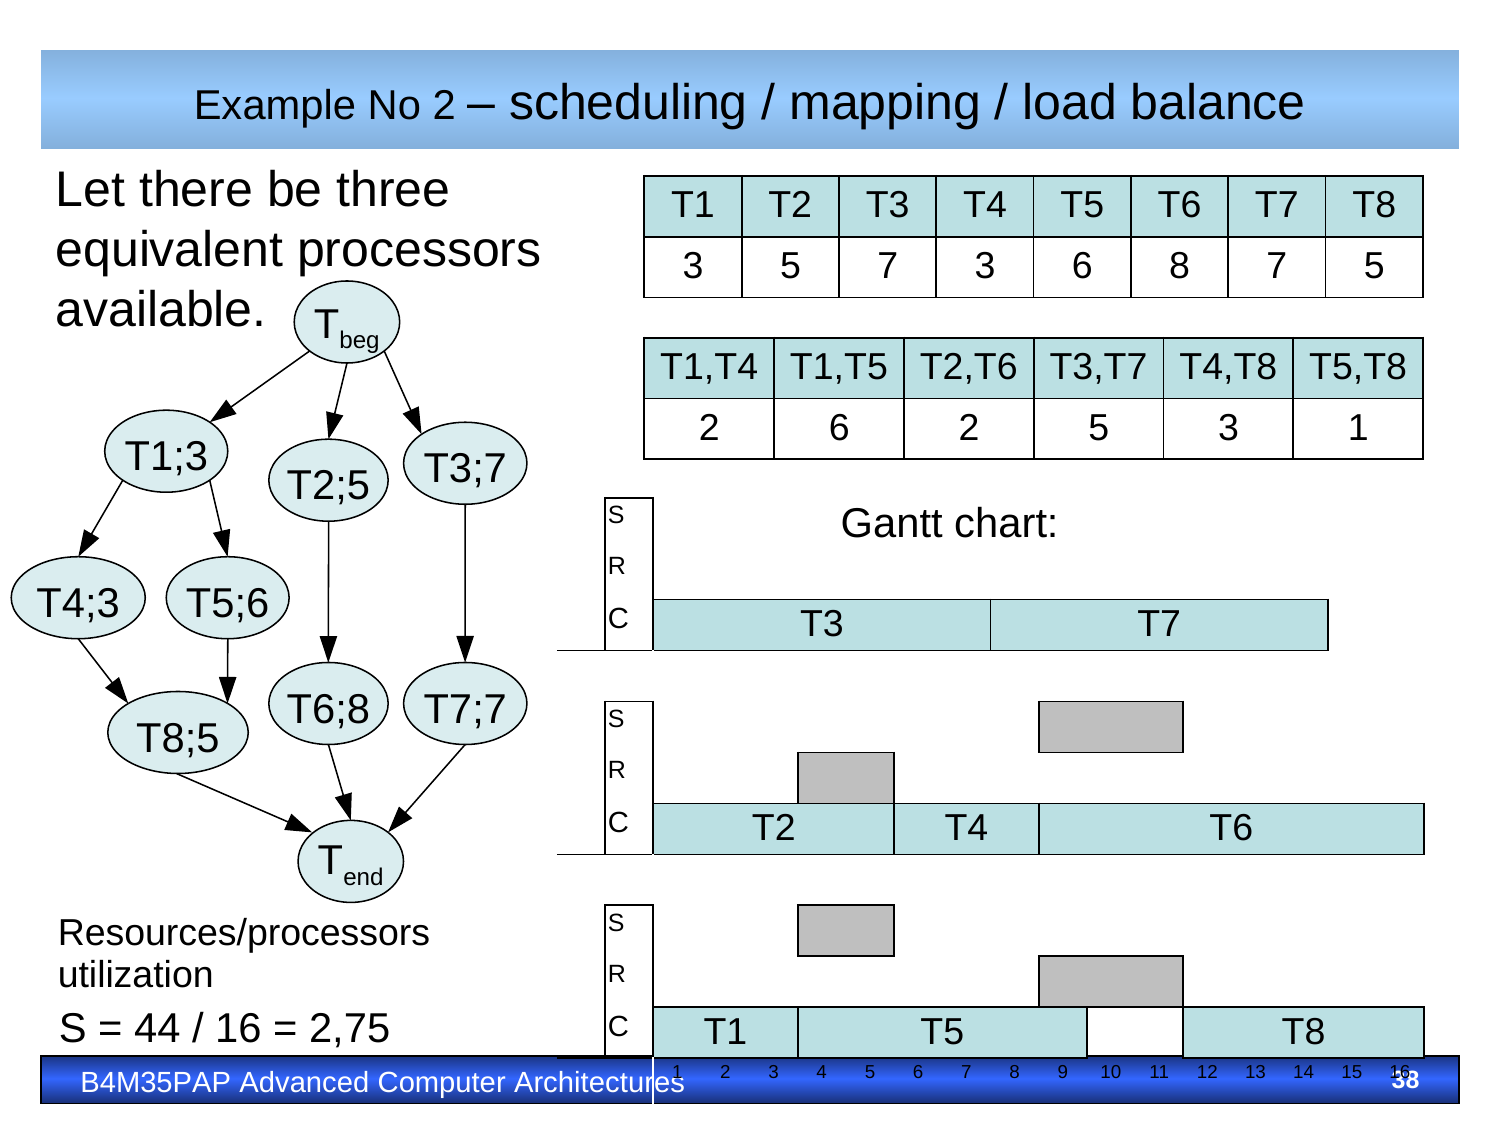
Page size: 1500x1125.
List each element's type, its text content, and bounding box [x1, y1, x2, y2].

text_box S = 44 / 16 = 2,75 [44, 1004, 406, 1058]
table_header [557, 498, 604, 650]
table_cell [1231, 651, 1280, 702]
table_cell [1376, 956, 1424, 1006]
table_cell [750, 549, 798, 599]
table_cell T7 [991, 600, 1327, 650]
table_header T8 [1326, 177, 1422, 236]
table_cell S [606, 906, 652, 956]
table_header [1328, 498, 1376, 549]
table_cell [701, 702, 750, 752]
table_cell 5 [1326, 238, 1422, 297]
table_header T4,T8 [1164, 339, 1292, 398]
table_cell [798, 549, 846, 599]
table_header [701, 498, 750, 549]
table_cell [895, 905, 942, 956]
table_cell [1135, 1008, 1182, 1058]
table_cell 5 [1035, 399, 1163, 458]
table_cell [1087, 549, 1135, 599]
table_cell [1183, 752, 1231, 803]
table_cell [654, 549, 701, 599]
table_cell [1231, 905, 1280, 956]
table_header S [606, 499, 652, 549]
table_header T2,T6 [905, 339, 1033, 398]
table_cell [1184, 702, 1231, 752]
table_cell 1 [654, 1059, 701, 1109]
table_cell [1280, 702, 1328, 752]
table_cell [557, 905, 604, 1057]
table_header [1074, 498, 1087, 549]
table_cell [701, 905, 750, 956]
table_cell [1183, 549, 1231, 599]
table_cell [750, 651, 798, 702]
table_cell [894, 855, 942, 905]
table_header T4 [937, 177, 1033, 236]
table_header T1,T4 [645, 339, 773, 398]
table_cell 12 [1183, 1059, 1231, 1109]
table_cell T1 [654, 1008, 797, 1057]
table_cell [701, 549, 750, 599]
table_cell [942, 702, 990, 752]
table_cell 13 [1231, 1059, 1280, 1109]
table_cell [1376, 905, 1424, 956]
table_cell 6 [775, 399, 903, 458]
table_cell 1 [1294, 399, 1422, 458]
table_cell [1376, 752, 1424, 803]
table_cell [990, 855, 1039, 905]
table_cell [654, 956, 701, 1006]
table_cell [1328, 549, 1376, 600]
table_cell [1087, 905, 1135, 955]
table_cell [605, 855, 652, 904]
table_cell [1183, 855, 1231, 905]
table_header T5 [1034, 177, 1130, 236]
table_cell 2 [645, 399, 773, 458]
text_box T5;6 [166, 556, 290, 639]
table_cell [1231, 549, 1280, 599]
table_cell [1135, 549, 1183, 599]
table_cell [1184, 956, 1231, 1006]
text_box T7;7 [403, 662, 527, 745]
table_cell [605, 651, 652, 701]
table_cell [1039, 651, 1087, 701]
text_box T6;8 [268, 662, 389, 745]
table_cell [1328, 905, 1376, 956]
table_cell [1183, 651, 1231, 702]
table_cell [1376, 651, 1424, 702]
table_cell [990, 956, 1038, 1006]
table_cell [654, 855, 701, 905]
table_cell T8 [1184, 1008, 1423, 1057]
table_cell [798, 957, 846, 1006]
table_cell 4 [798, 1059, 846, 1109]
table_cell [1328, 855, 1376, 905]
table_cell [1280, 651, 1328, 702]
table_cell [1231, 702, 1280, 752]
table_cell [942, 752, 990, 803]
table_cell 10 [1087, 1058, 1135, 1109]
table_cell [750, 855, 798, 905]
table_cell [942, 651, 990, 702]
table_cell [894, 956, 942, 1006]
text_box T2;5 [268, 439, 389, 522]
table_cell [654, 905, 701, 956]
table_cell [750, 905, 797, 956]
table_cell [701, 752, 750, 803]
text_box Gantt chart: [825, 488, 1074, 554]
table_cell 7 [1229, 238, 1325, 297]
table_cell [846, 855, 894, 904]
table_cell T2 [654, 804, 893, 854]
table_cell [1280, 752, 1328, 803]
table_cell [1280, 905, 1328, 956]
table_cell [799, 753, 893, 803]
table_cell [557, 1059, 605, 1109]
table_cell 8 [990, 1059, 1039, 1109]
table_cell 8 [1132, 238, 1227, 297]
list Let there be three equivalent processors available. [40, 148, 628, 344]
table_cell [1231, 855, 1280, 905]
table_cell R [606, 549, 652, 600]
table_cell [894, 702, 942, 752]
text_box [388, 744, 466, 833]
table_cell 3 [937, 238, 1033, 297]
table_cell [1039, 855, 1087, 905]
text_box [78, 638, 129, 704]
text_box T1;3 [104, 410, 228, 493]
table_cell [701, 855, 750, 905]
table_cell 3 [1164, 399, 1292, 458]
text_box [209, 480, 228, 557]
table_cell [1376, 702, 1424, 752]
table_cell [1231, 956, 1280, 1006]
table_cell T6 [1040, 804, 1423, 854]
table_cell [557, 651, 605, 702]
table_header T5,T8 [1294, 339, 1422, 398]
text_box T8;5 [107, 691, 249, 774]
table_cell [605, 1059, 652, 1109]
text_box Resources/processors utilization [43, 904, 498, 1004]
table_header [1280, 498, 1328, 549]
text_box [328, 744, 351, 821]
text_box [328, 363, 348, 440]
table_cell [942, 956, 990, 1006]
table_cell C [606, 1007, 652, 1057]
table_cell [990, 651, 1039, 702]
table_header T7 [1229, 177, 1325, 236]
table_cell 7 [840, 238, 935, 297]
table_cell [1329, 600, 1376, 651]
table_cell [1087, 855, 1135, 905]
table_cell [1376, 549, 1424, 600]
table_cell 3 [750, 1059, 798, 1109]
table_cell [1135, 651, 1183, 701]
text_box [176, 773, 313, 833]
table_cell 5 [846, 1059, 894, 1109]
table_cell [750, 702, 798, 752]
table_cell [1231, 752, 1280, 803]
table_cell [895, 752, 942, 803]
table_cell [750, 752, 797, 803]
table_cell [846, 554, 894, 599]
table_cell [1280, 855, 1328, 905]
table_header T3,T7 [1035, 339, 1163, 398]
table_cell [846, 957, 894, 1006]
table_cell 11 [1135, 1058, 1183, 1109]
table_cell [1135, 753, 1183, 803]
table_cell 2 [701, 1059, 750, 1109]
table_header [1376, 498, 1424, 549]
table_cell 6 [1034, 238, 1130, 297]
table_cell [1376, 600, 1424, 651]
table_header T1 [645, 177, 741, 236]
table_header [1087, 498, 1135, 549]
table_cell T3 [654, 600, 990, 650]
table_cell [846, 651, 894, 702]
table_cell [1328, 702, 1376, 752]
table_cell T4 [895, 804, 1038, 854]
text_box T4;3 [11, 556, 146, 639]
table_cell S [606, 702, 652, 752]
table_cell [894, 651, 942, 702]
text_box Tend [298, 820, 404, 903]
table_cell 14 [1280, 1059, 1328, 1109]
table_header [1183, 498, 1231, 549]
table_cell [1088, 1008, 1135, 1058]
table_header [1135, 498, 1183, 549]
table_cell [654, 702, 701, 752]
table_header [654, 498, 701, 549]
table_cell [557, 702, 604, 854]
table_cell 5 [743, 238, 838, 297]
table_cell [1040, 702, 1182, 752]
table_header T3 [840, 177, 935, 236]
table_cell [1039, 905, 1087, 955]
table_cell [798, 855, 846, 904]
table_cell T5 [799, 1008, 1086, 1057]
text_box Tbeg [302, 344, 392, 363]
table_cell [1280, 549, 1328, 599]
table_header T6 [1132, 177, 1227, 236]
table_cell [701, 956, 750, 1006]
table_cell 16 [1376, 1059, 1424, 1109]
table_cell [1135, 855, 1183, 905]
table_header [1231, 498, 1280, 549]
table_header [750, 498, 798, 549]
text_box [78, 480, 123, 557]
table_cell [1040, 957, 1182, 1006]
table_cell 9 [1039, 1059, 1087, 1109]
table_cell [1039, 753, 1087, 803]
table_cell [1328, 956, 1376, 1006]
table_cell [1183, 905, 1231, 956]
table_cell [990, 554, 1039, 599]
text_box T3;7 [403, 422, 527, 505]
table_cell [750, 956, 798, 1006]
table_cell [1328, 651, 1376, 702]
table_cell [1039, 549, 1087, 599]
table_header T1,T5 [775, 339, 903, 398]
text_box [384, 351, 422, 435]
table_cell [894, 554, 942, 599]
table_cell [701, 651, 750, 702]
table_cell [654, 651, 701, 702]
table_cell [557, 855, 605, 905]
table_cell [1280, 956, 1328, 1006]
table_cell [942, 554, 990, 599]
table_cell 7 [942, 1059, 990, 1109]
table_cell C [606, 600, 652, 650]
table_cell 2 [905, 399, 1033, 458]
table_cell R [606, 956, 652, 1007]
table_cell [846, 702, 894, 752]
table_cell [1328, 752, 1376, 803]
table_cell [942, 855, 990, 905]
table_cell [990, 702, 1038, 752]
table_header [798, 498, 825, 549]
title Example No 2 – scheduling / mapping / load balance [41, 50, 1459, 149]
table_cell [1376, 855, 1424, 905]
text_box [209, 350, 310, 423]
table_cell [1087, 753, 1135, 803]
table_cell [942, 905, 990, 956]
table_cell 15 [1328, 1059, 1376, 1109]
table_cell [990, 752, 1039, 803]
table_cell [798, 651, 846, 702]
table_cell [1087, 651, 1135, 701]
table_cell [654, 752, 701, 803]
table_cell R [606, 752, 652, 803]
table_cell C [606, 803, 652, 854]
table_cell [1135, 905, 1183, 955]
table_header T2 [743, 177, 838, 236]
table_cell [798, 702, 846, 752]
table_cell [799, 906, 893, 955]
table_cell 6 [894, 1059, 942, 1109]
table_cell 3 [645, 238, 741, 297]
table_cell [990, 905, 1039, 956]
